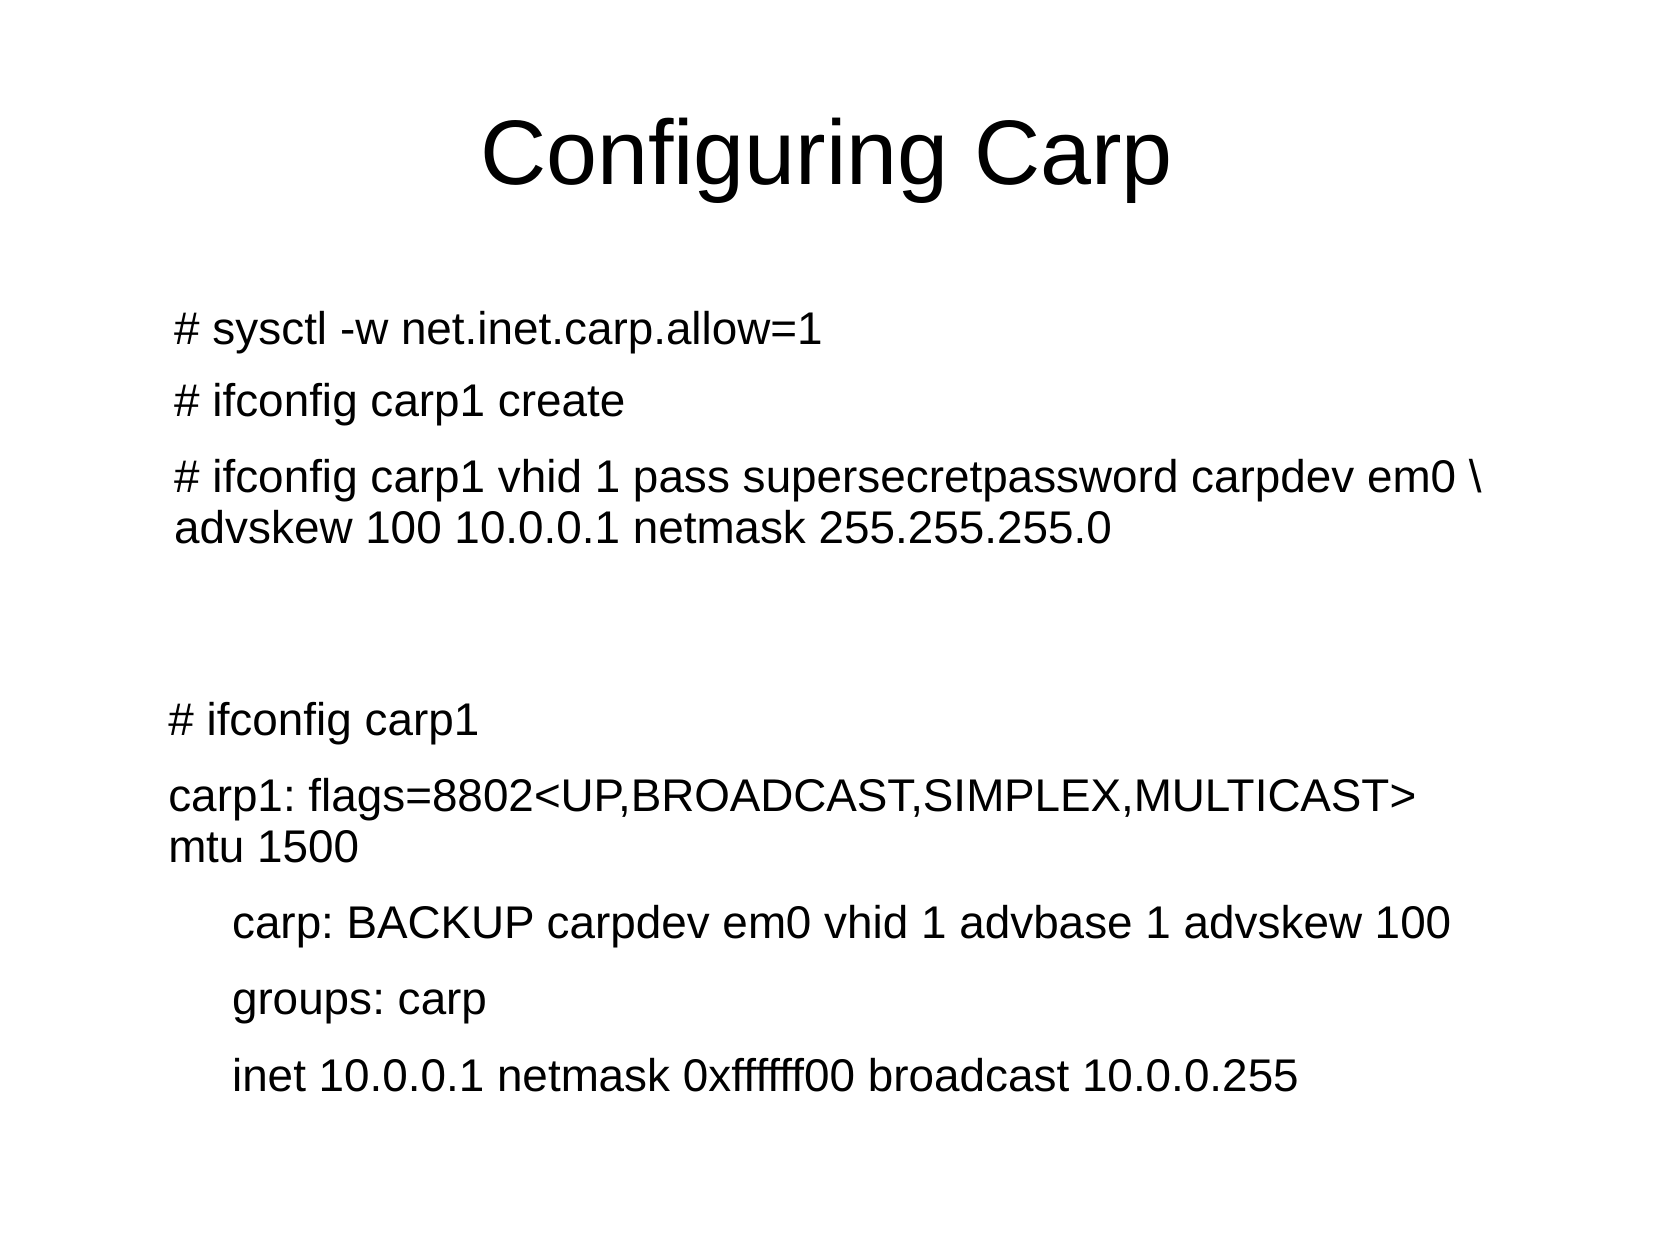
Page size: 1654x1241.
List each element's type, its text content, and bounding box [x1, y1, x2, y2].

text_box # ifconfig carp1 carp1: flags=8802<UP,BROADCAST,SIMPLEX,MULTICAST> mtu 1500 carp: BACKUP carpdev em0 vhid 1 advbase 1 advskew 100 groups: carp inet 10.0.0.1 netmask 0xffffff00 broadcast 10.0.0.255 [153, 686, 1512, 1143]
title Configuring Carp [82, 49, 1571, 257]
text_box # sysctl -w net.inet.carp.allow=1 # ifconfig carp1 create # ifconfig carp1 vhid 1 pass supersecretpassword carpdev em0 \ advskew 100 10.0.0.1 netmask 255.255.255.0 [159, 295, 1577, 584]
